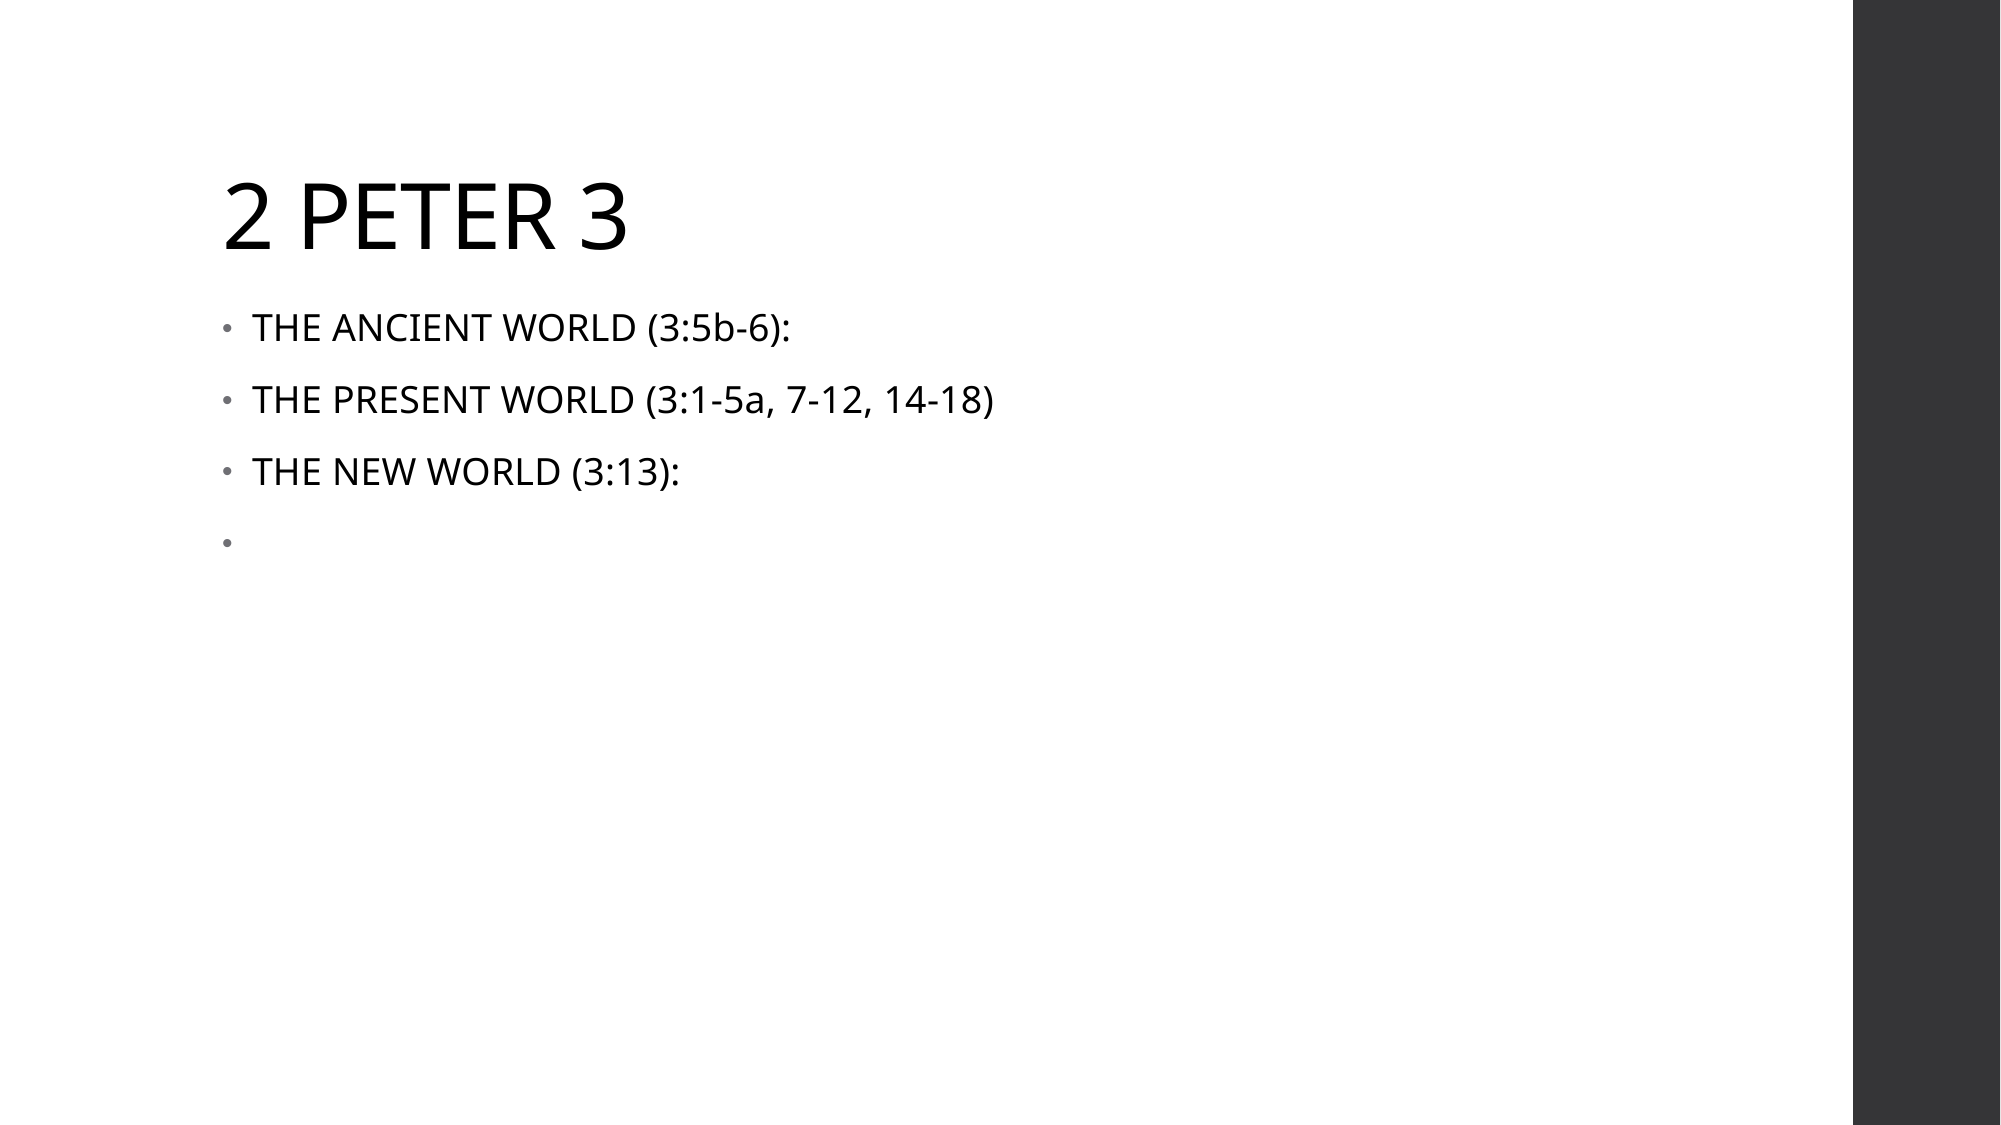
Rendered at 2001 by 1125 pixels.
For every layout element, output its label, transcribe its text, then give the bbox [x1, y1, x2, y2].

list THE ANCIENT WORLD (3:5b-6): THE PRESENT WORLD (3:1-5a, 7-12, 14-18) THE NEW WORLD (3:13): [206, 299, 1617, 1014]
title 2 PETER 3 [206, 60, 1797, 278]
